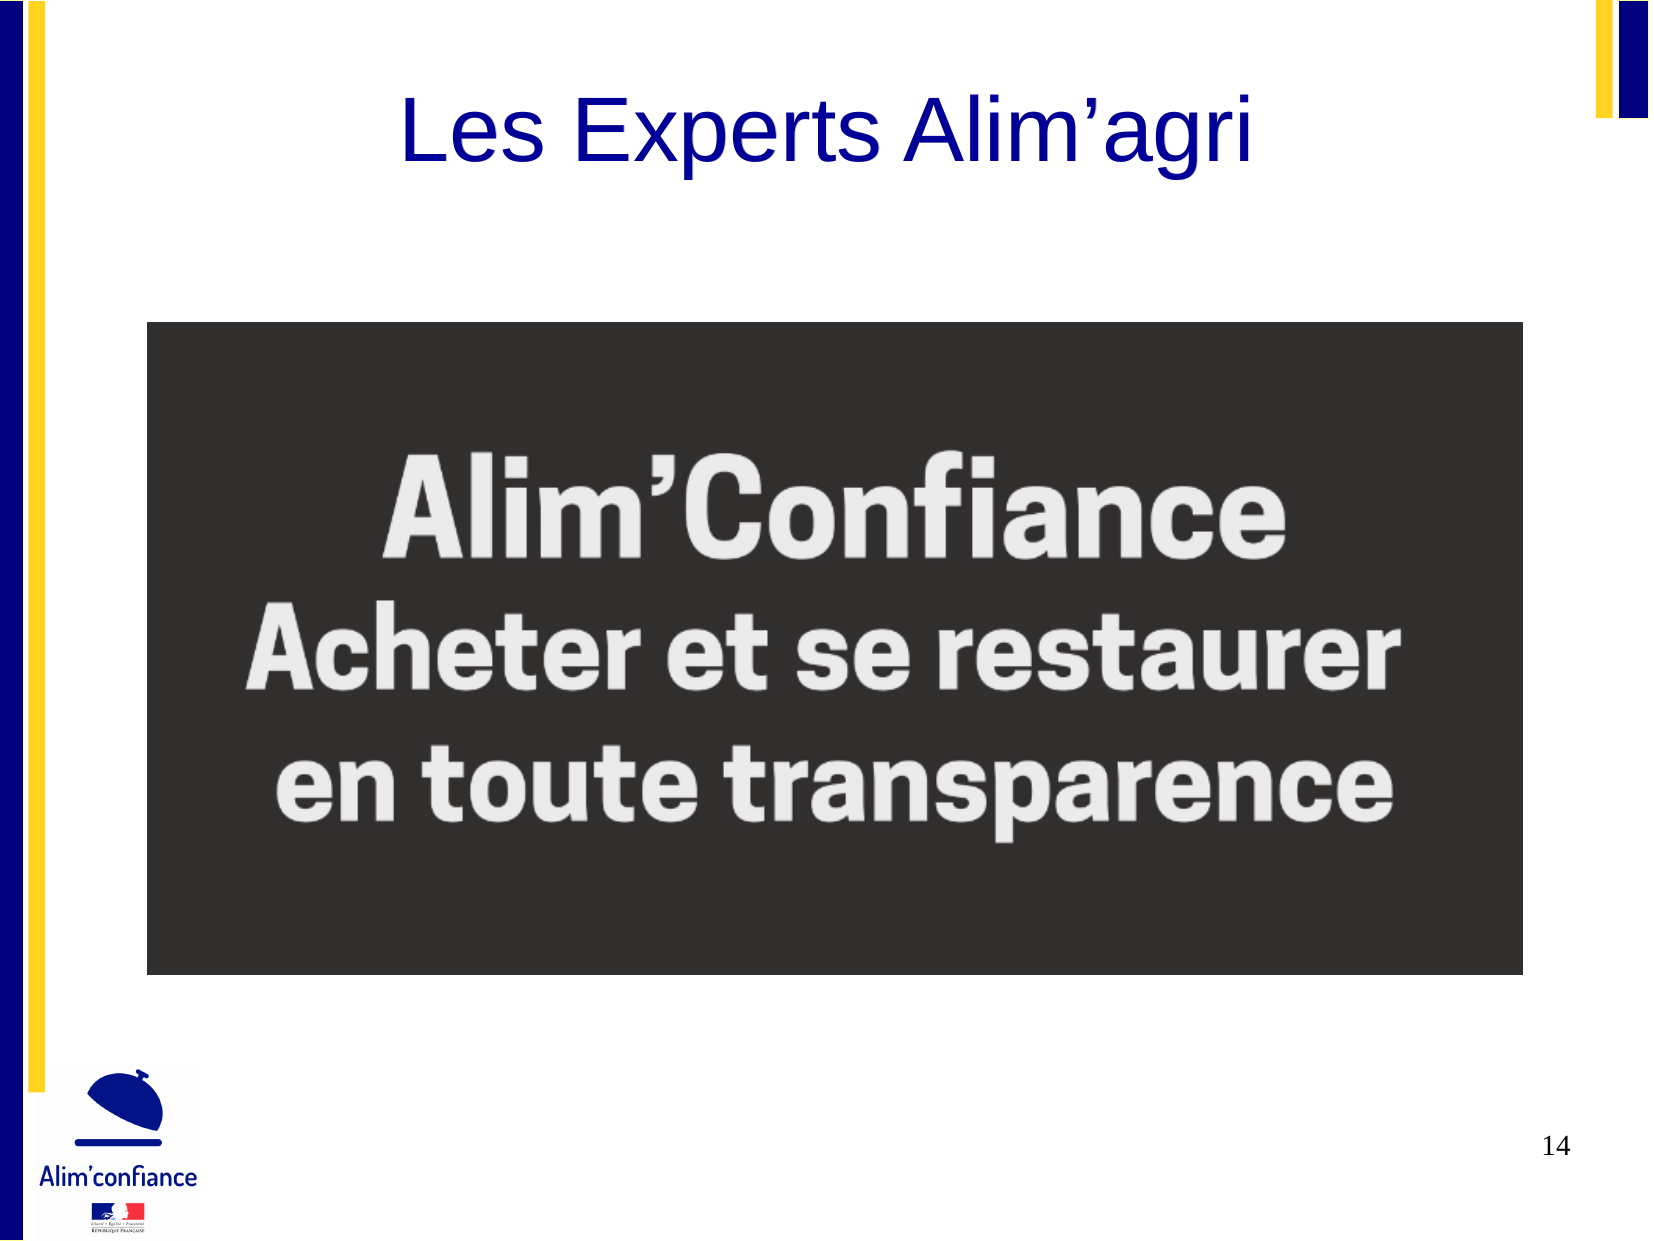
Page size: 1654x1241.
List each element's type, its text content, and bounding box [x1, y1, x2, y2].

text_box [1618, 0, 1649, 119]
text_box [1595, 0, 1613, 119]
title Les Experts Alim’agri [83, 25, 1572, 233]
picture [35, 1062, 200, 1241]
text_box [28, 1, 46, 1093]
picture [147, 322, 1523, 975]
text_box [0, 0, 24, 1241]
